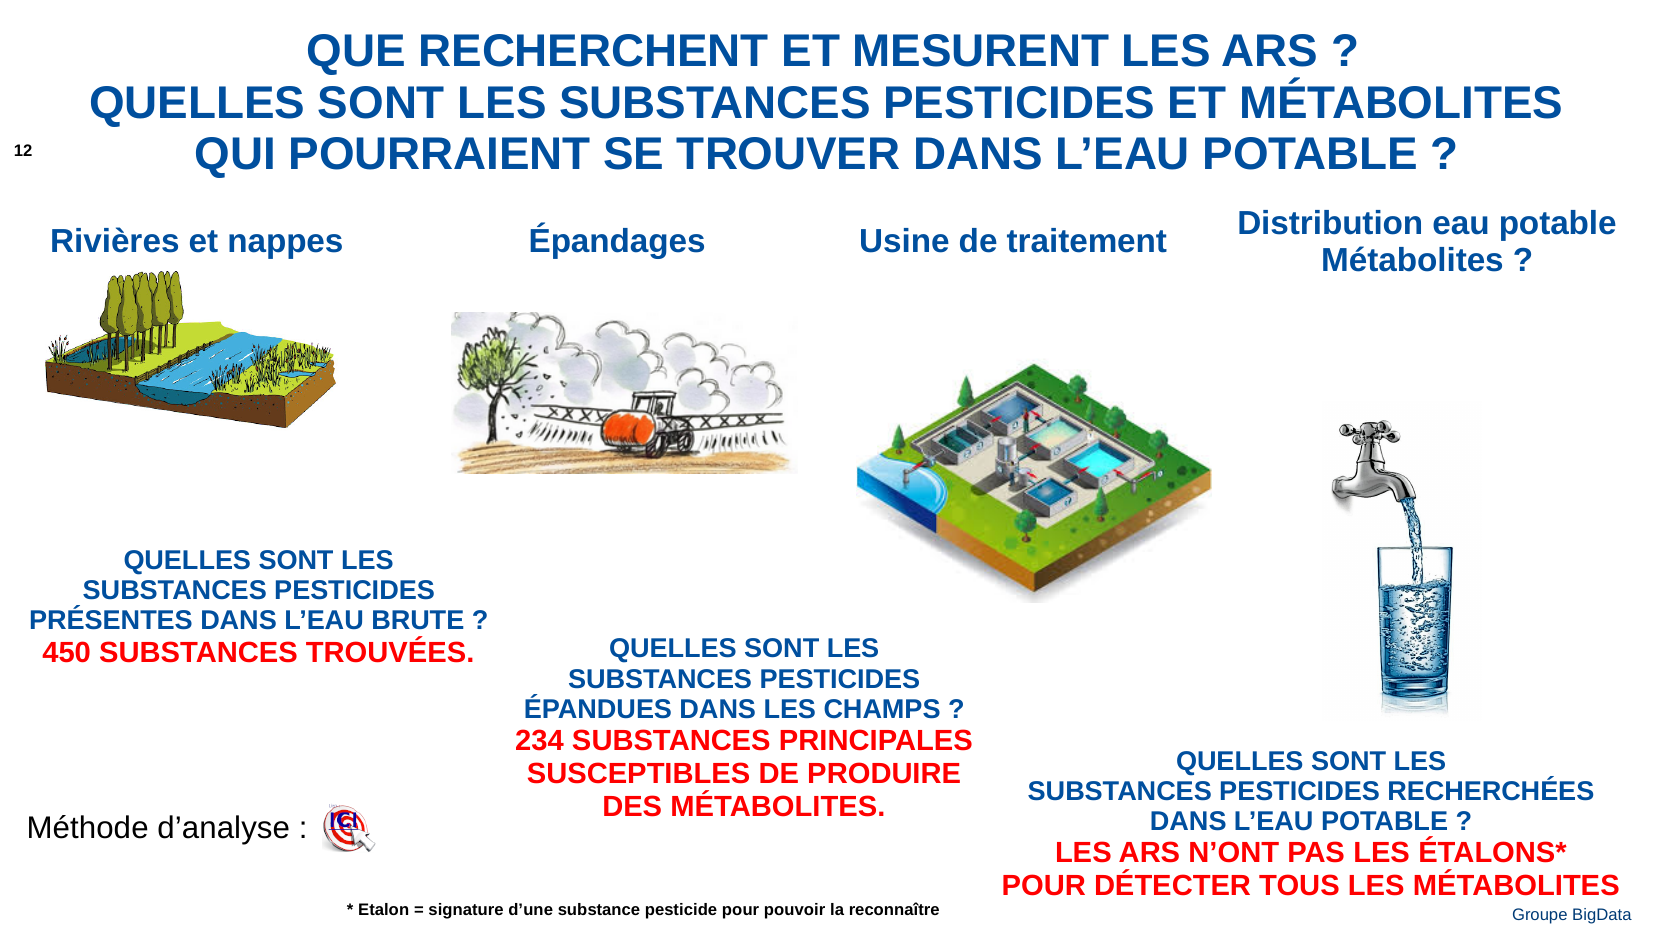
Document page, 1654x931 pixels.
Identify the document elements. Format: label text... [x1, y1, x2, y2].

picture [856, 348, 1212, 603]
text_box * Etalon = signature d’une substance pesticide pour pouvoir la reconnaître [332, 892, 956, 927]
text_box QUELLES SONT LES SUBSTANCES PESTICIDES RECHERCHÉES DANS L’EAU POTABLE ? LES ARS N’ONT PAS LES ÉTALONS* POUR DÉTECTER TOUS LES MÉTABOLITES [968, 738, 1654, 910]
text_box Épandages [513, 214, 721, 267]
picture [1322, 401, 1482, 721]
text_box [0, 133, 110, 168]
picture [451, 312, 798, 474]
text_box QUELLES SONT LES SUBSTANCES PESTICIDES PRÉSENTES DANS L’EAU BRUTE ? 450 SUBSTANCES TROUVÉES. [0, 537, 520, 683]
text_box Usine de traitement [844, 214, 1183, 267]
picture [322, 803, 376, 853]
text_box QUELLES SONT LES SUBSTANCES PESTICIDES ÉPANDUES DANS LES CHAMPS ? 234 SUBSTANCES PRINCIPALES SUSCEPTIBLES DE PRODUIRE DES MÉTABOLITES. [492, 625, 996, 830]
text_box Groupe BigData [1497, 897, 1648, 931]
text_box Méthode d’analyse : [11, 803, 322, 853]
text_box Distribution eau potable Métabolites ? [1222, 197, 1633, 287]
text_box Rivières et nappes [35, 214, 359, 267]
text_box QUE RECHERCHENT ET MESURENT LES ARS ? QUELLES SONT LES SUBSTANCES PESTICIDES ET MÉTABOLITES QUI POURRAIENT SE TROUVER DANS L’EAU POTABLE ? [5, 17, 1648, 187]
picture [35, 271, 343, 432]
